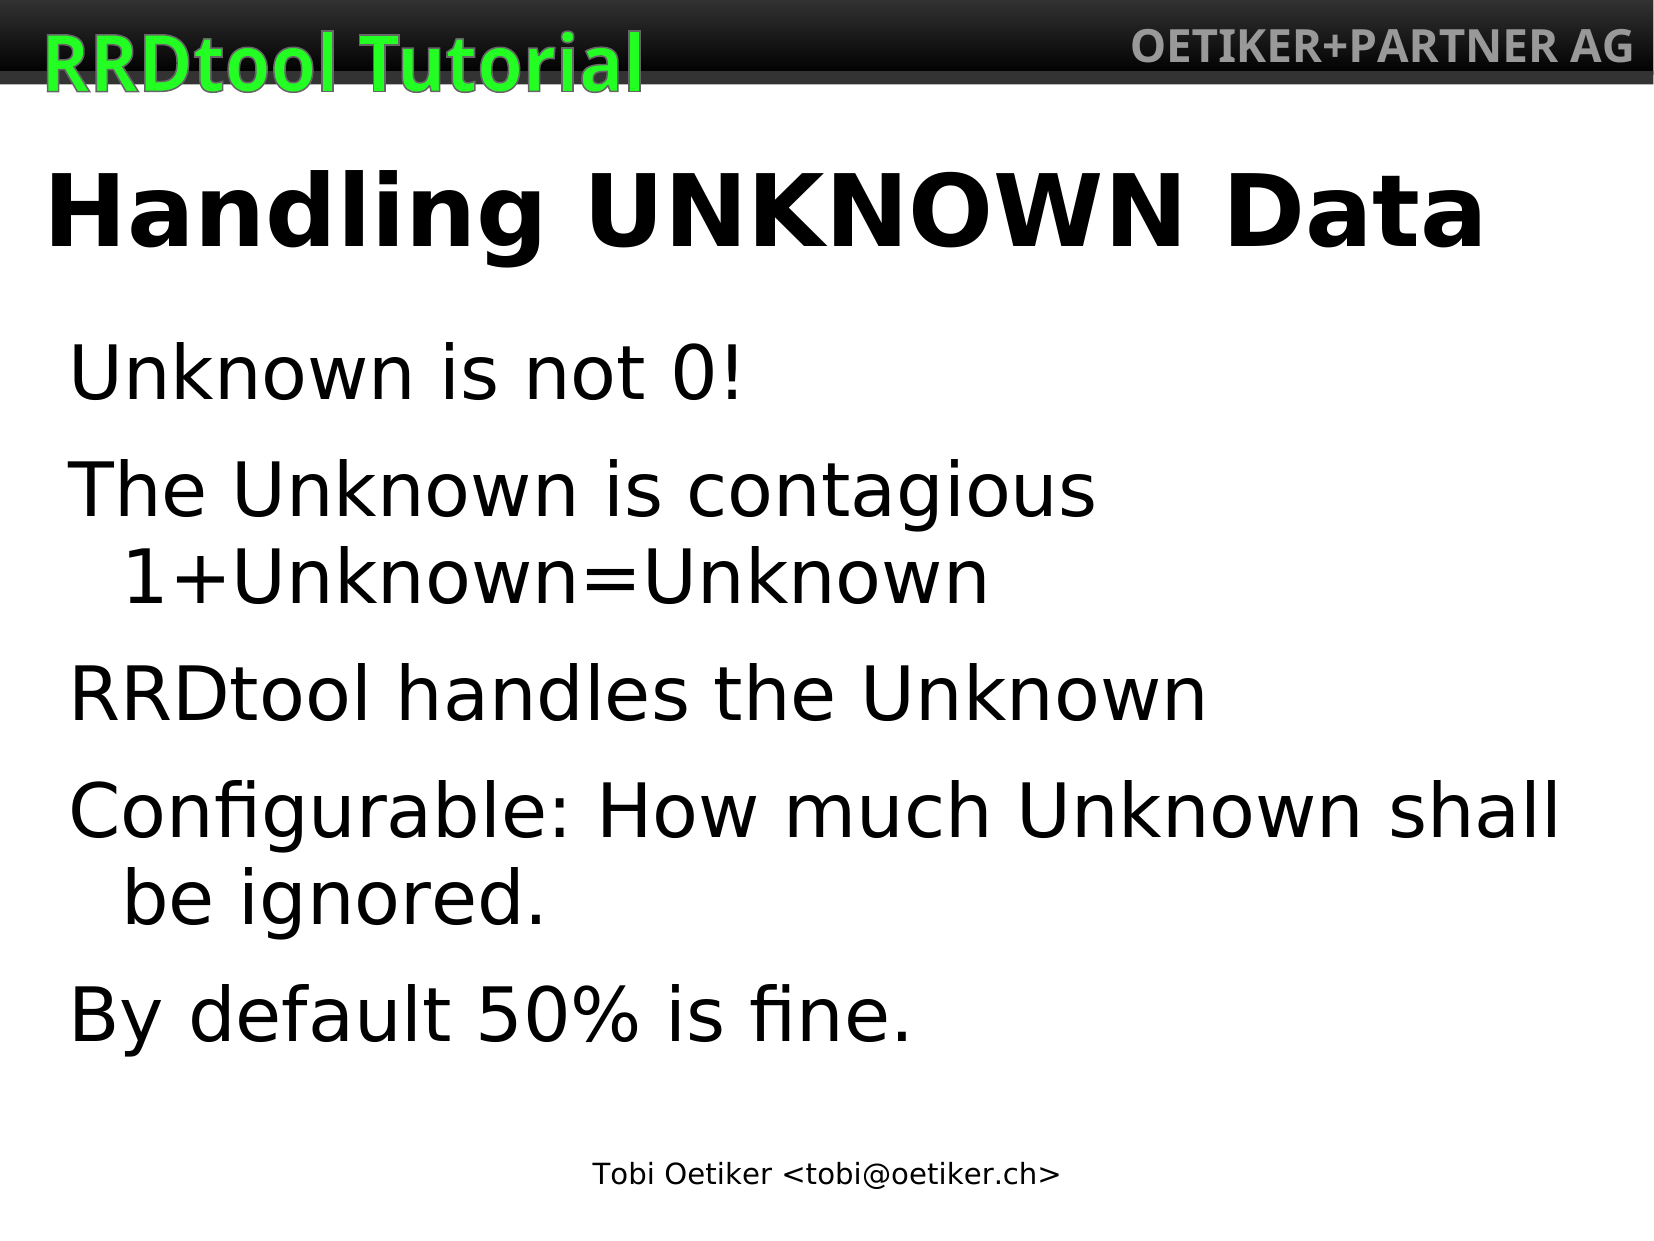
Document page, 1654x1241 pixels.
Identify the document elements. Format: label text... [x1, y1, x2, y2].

title Handling UNKNOWN Data [43, 137, 1582, 287]
list Unknown is not 0! The Unknown is contagious 1+Unknown=Unknown RRDtool handles the Unknown Configurable: How much Unknown shall be ignored. By default 50% is fine. [50, 329, 1571, 1099]
